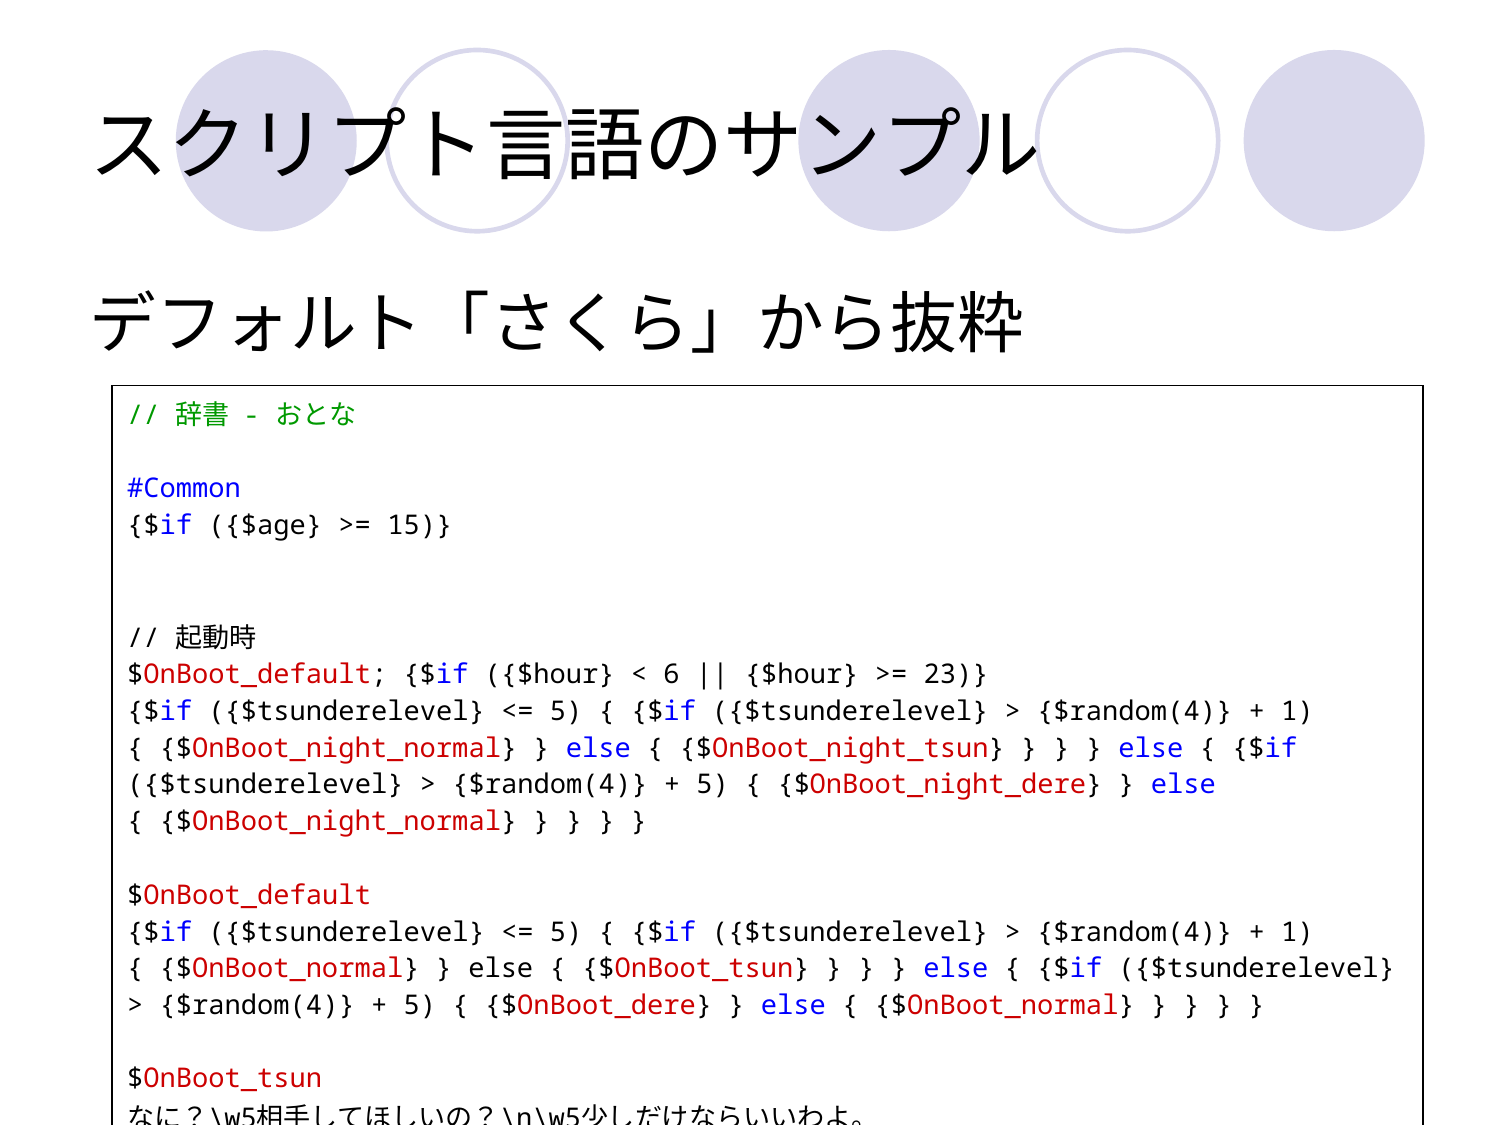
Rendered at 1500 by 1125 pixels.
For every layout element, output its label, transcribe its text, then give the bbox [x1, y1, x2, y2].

title スクリプト言語のサンプル [75, 45, 1426, 233]
list デフォルト「さくら」から抜粋 [75, 262, 1426, 1006]
text_box // 辞書 - おとな #Common {$if ({$age} >= 15)} // 起動時 $OnBoot_default; {$if ({$hour} < 6 || {$hour} >= 23)} {$if ({$tsunderelevel} <= 5) { {$if ({$tsunderelevel} > {$random(4)} + 1) { {$OnBoot_night_normal} } else { {$OnBoot_night_tsun} } } } else { {$if ({$tsunderelevel} > {$random(4)} + 5) { {$OnBoot_night_dere} } else { {$OnBoot_night_normal} } } } } $OnBoot_default {$if ({$tsunderelevel} <= 5) { {$if ({$tsunderelevel} > {$random(4)} + 1) { {$OnBoot_normal} } else { {$OnBoot_tsun} } } } else { {$if ({$tsunderelevel} > {$random(4)} + 5) { {$OnBoot_dere} } else { {$OnBoot_normal} } } } } $OnBoot_tsun なに？\w5相手してほしいの？\n\w5少しだけならいいわよ。 相変わらずヒマそうね。 [112, 385, 1424, 1125]
